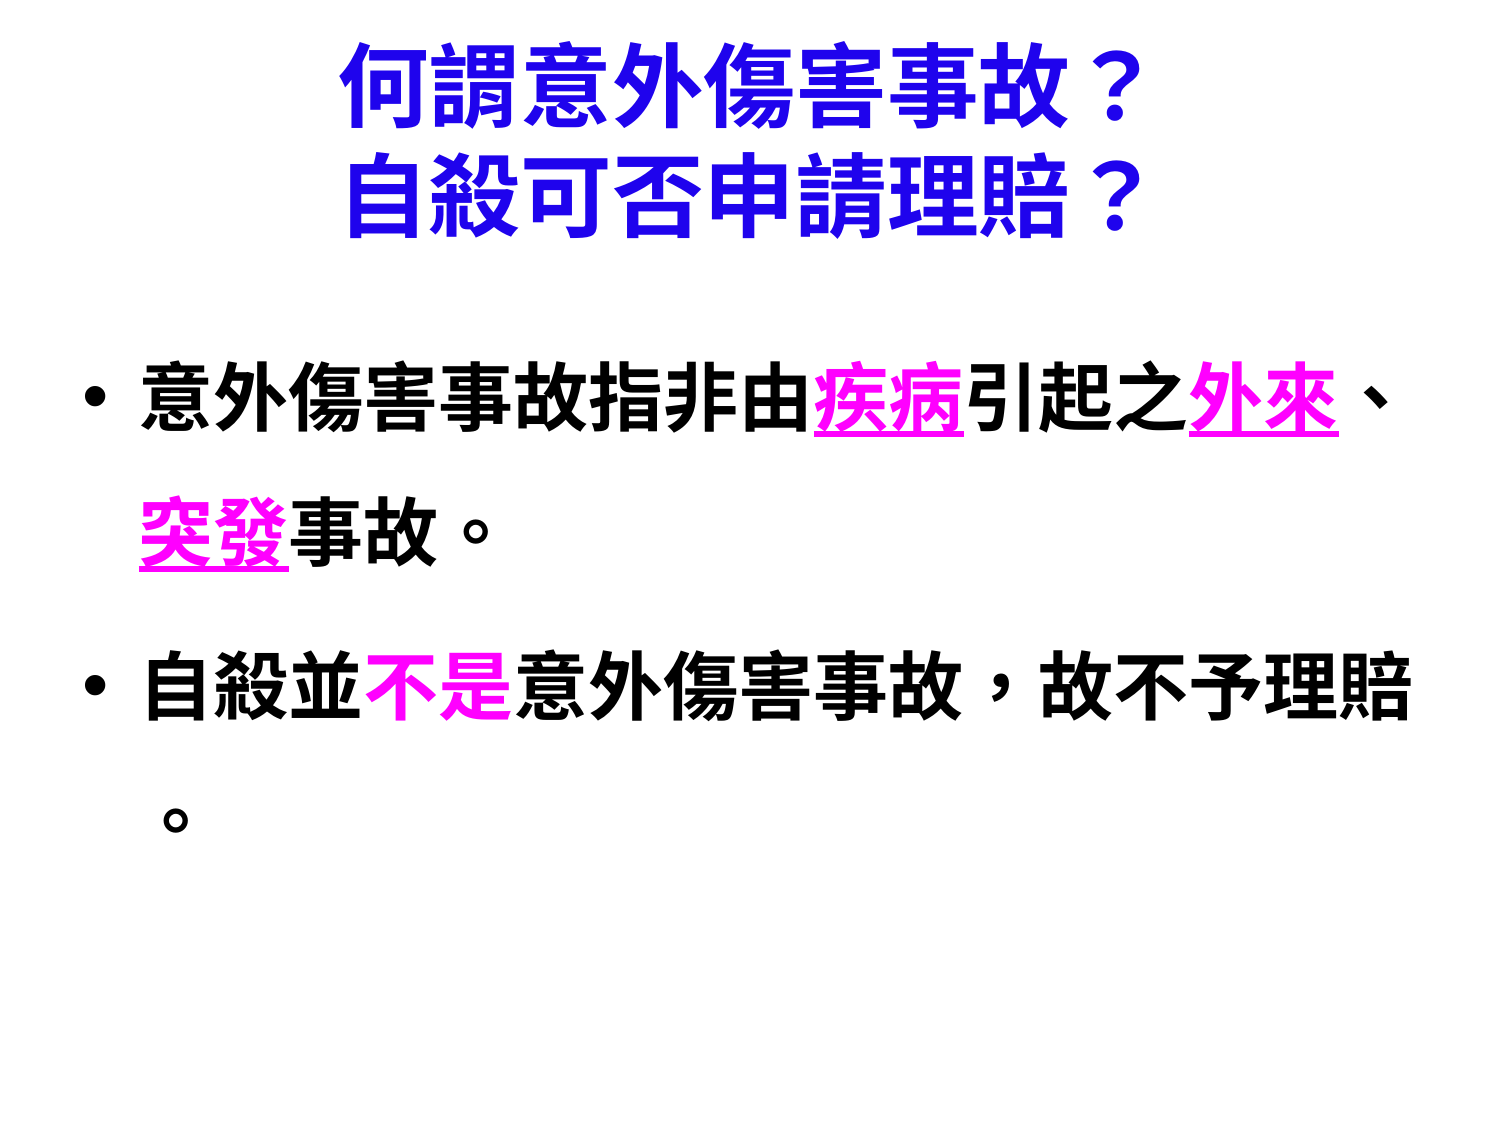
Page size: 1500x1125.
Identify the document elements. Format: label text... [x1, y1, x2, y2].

title 何謂意外傷害事故？ 自殺可否申請理賠？ [75, 45, 1426, 233]
list 意外傷害事故指非由疾病引起之外來、突發事故。 自殺並不是意外傷害事故，故不予理賠。 [75, 290, 1426, 929]
